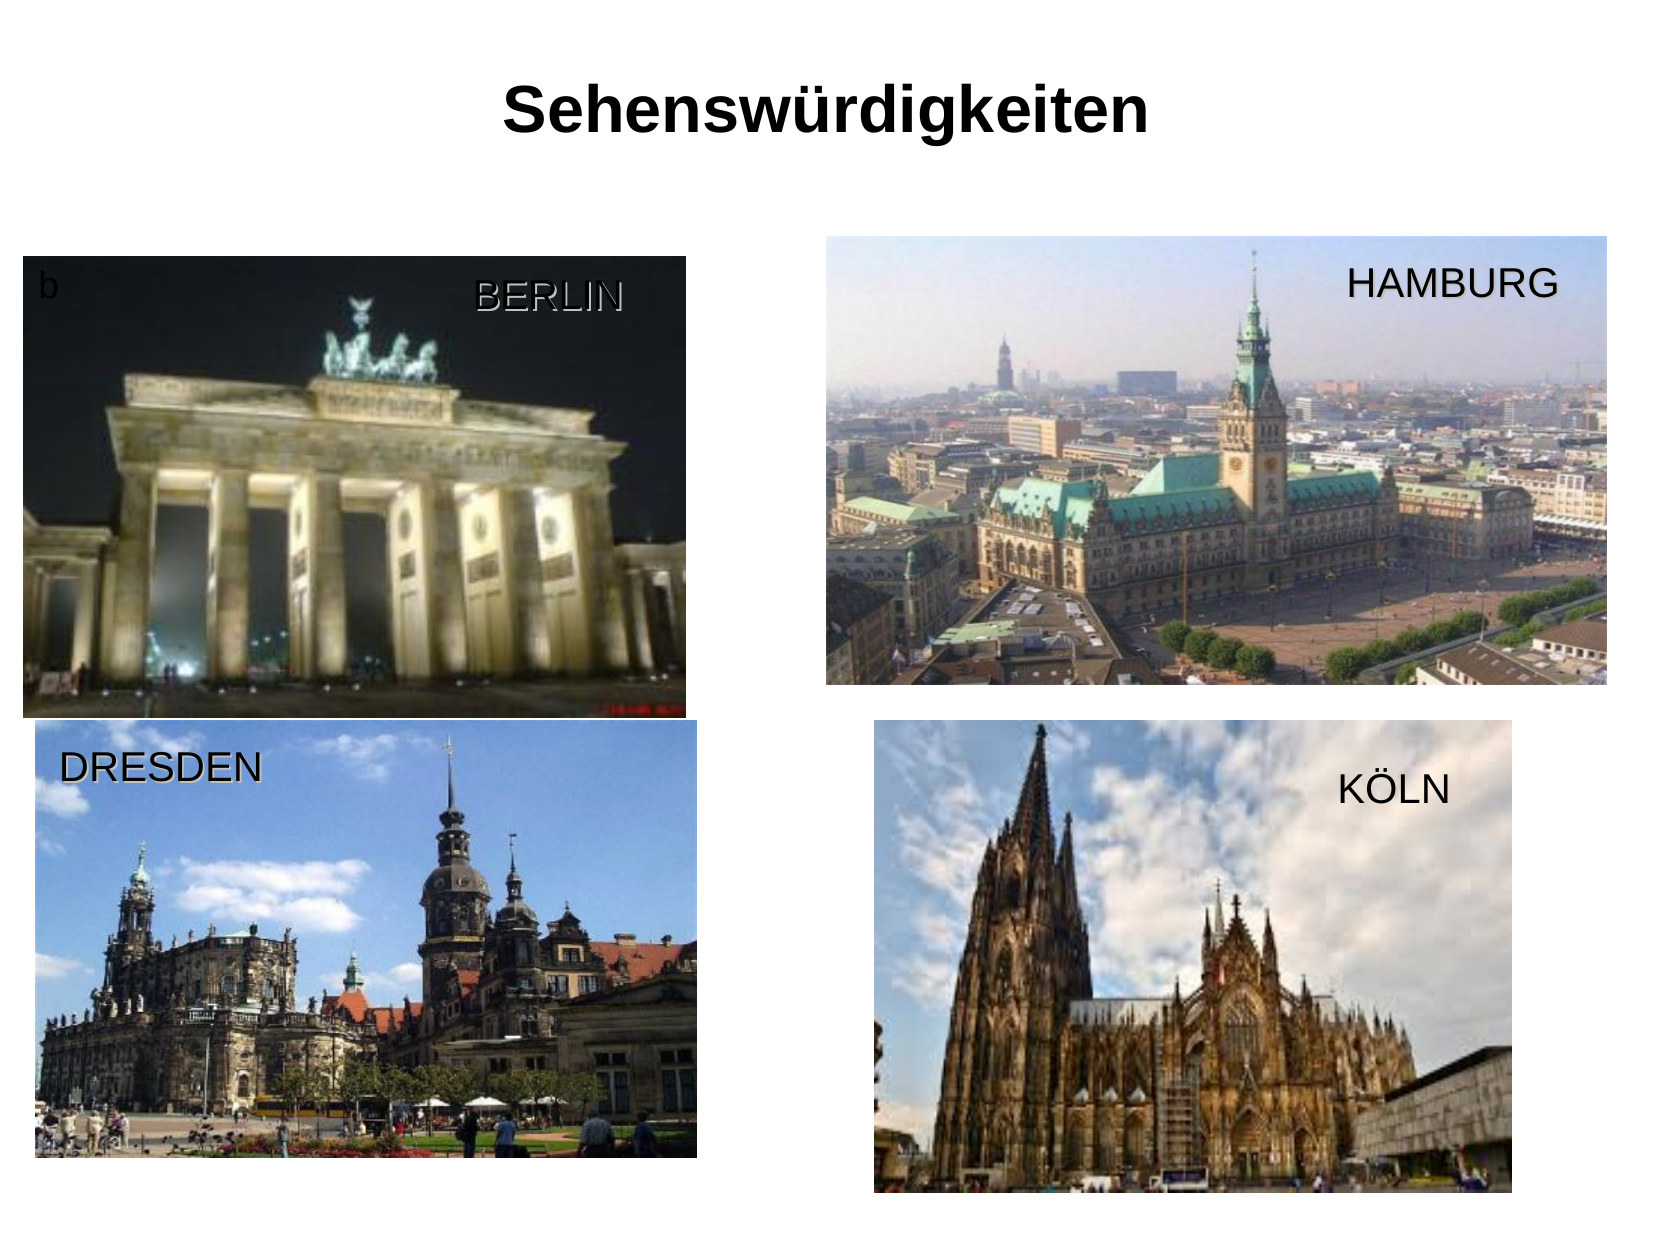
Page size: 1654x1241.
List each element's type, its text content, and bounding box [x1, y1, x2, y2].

picture [826, 236, 1607, 686]
text_box HAMBURG [1346, 260, 1592, 308]
picture [35, 720, 697, 1158]
picture [874, 720, 1512, 1193]
title Sehenswürdigkeiten [82, 5, 1571, 213]
text_box BERLIN [472, 271, 674, 355]
text_box DRESDEN [59, 744, 355, 827]
picture [23, 256, 686, 718]
